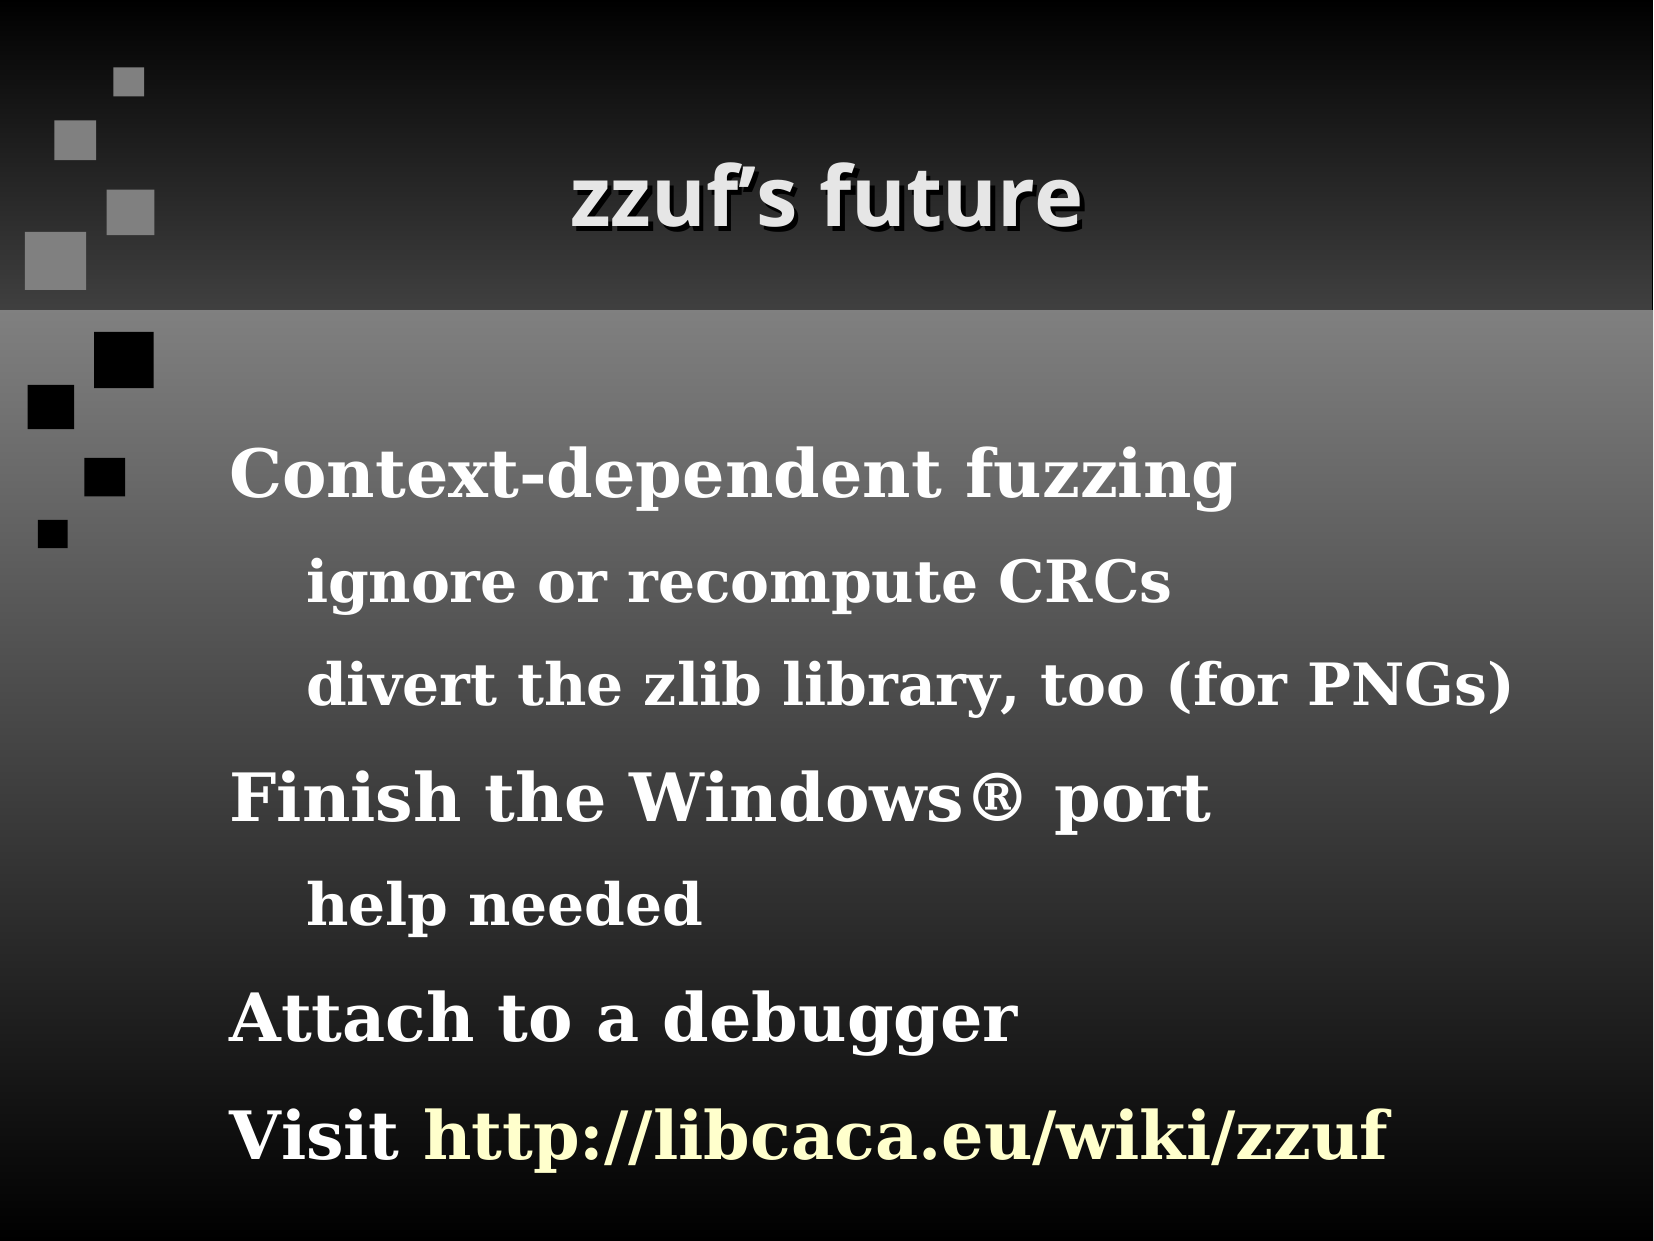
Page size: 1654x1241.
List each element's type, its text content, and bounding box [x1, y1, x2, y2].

list Context-dependent fuzzing ignore or recompute CRCs divert the zlib library, too (for PNGs) Finish the Windows® port help needed Attach to a debugger Visit http://libcaca.eu/wiki/zzuf [211, 395, 1596, 1185]
title zzuf’s future [121, 91, 1534, 299]
